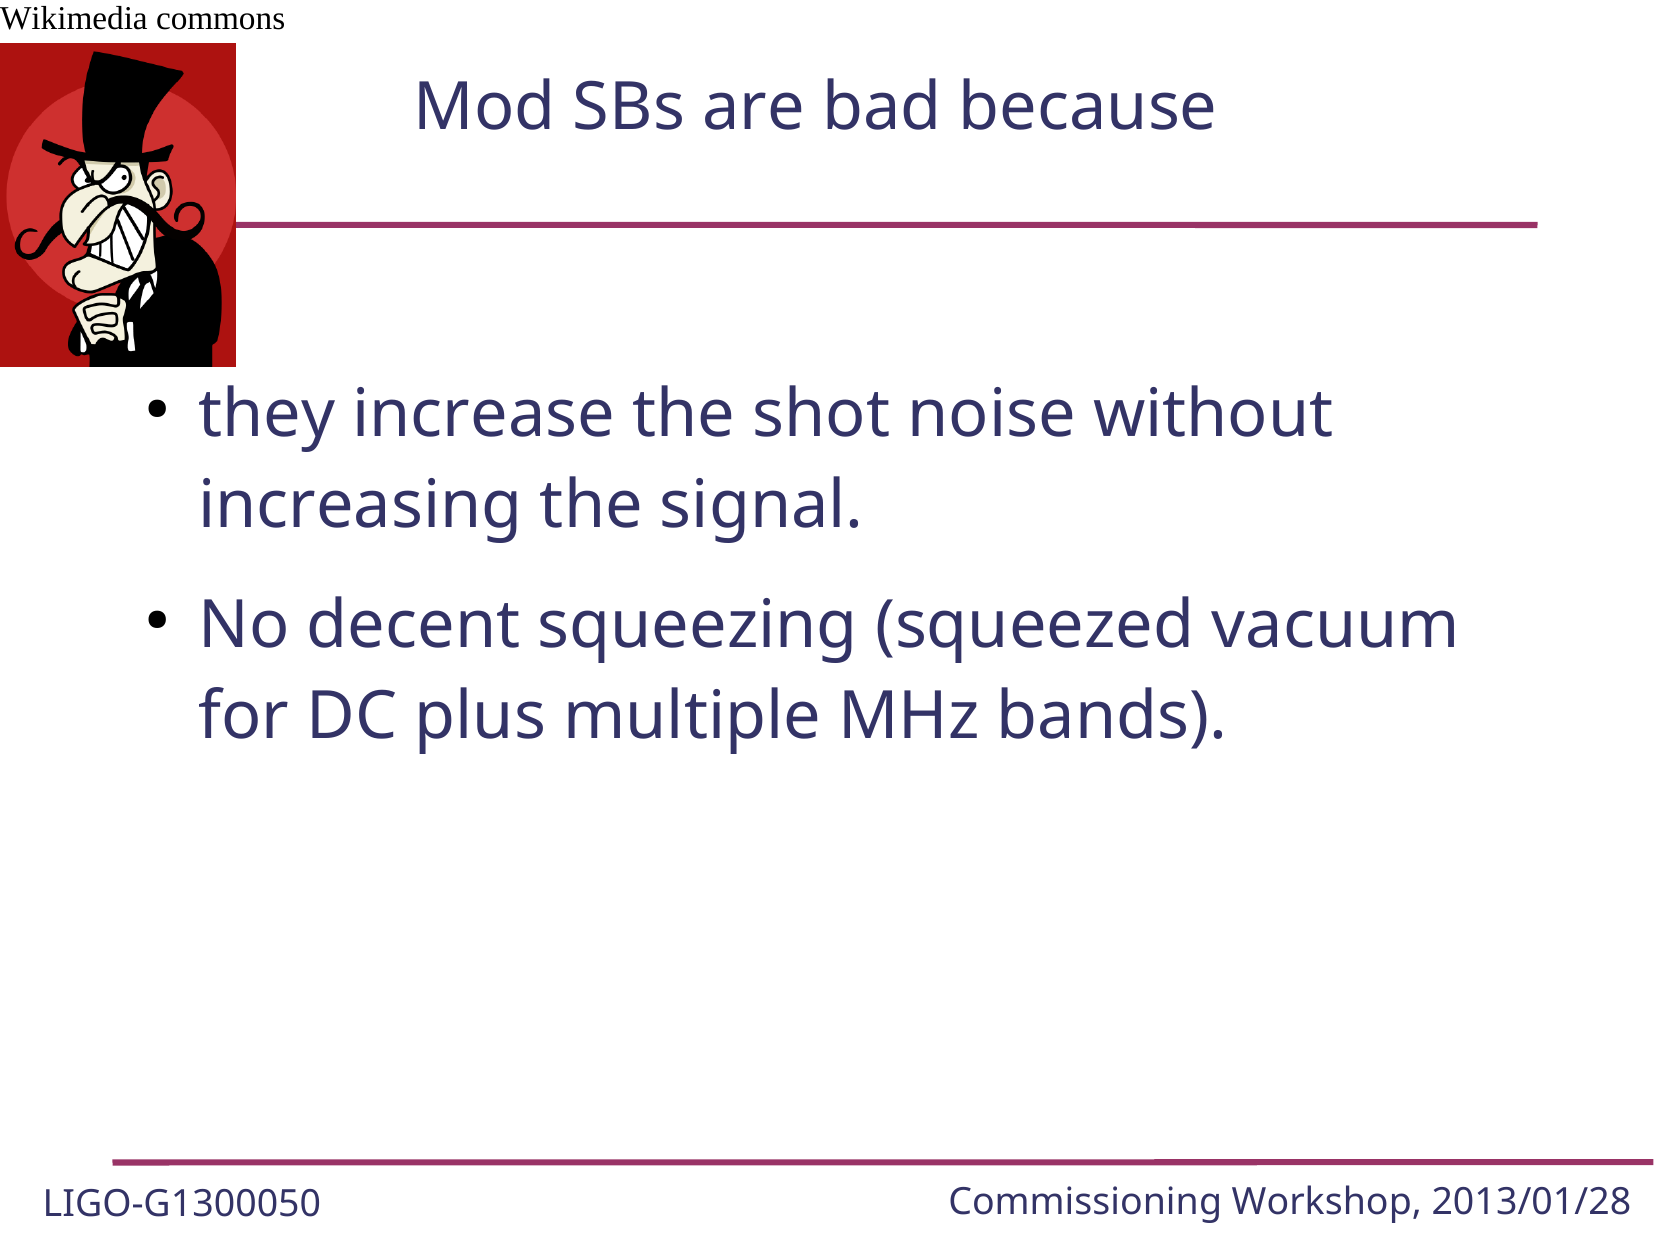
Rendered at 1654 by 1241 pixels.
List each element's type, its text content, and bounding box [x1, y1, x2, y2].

list they increase the shot noise without increasing the signal. No decent squeezing (squeezed vacuum for DC plus multiple MHz bands). [127, 365, 1552, 1085]
title Mod SBs are bad because [236, 0, 1463, 208]
text_box Wikimedia commons [0, 0, 342, 55]
picture [0, 55, 236, 367]
